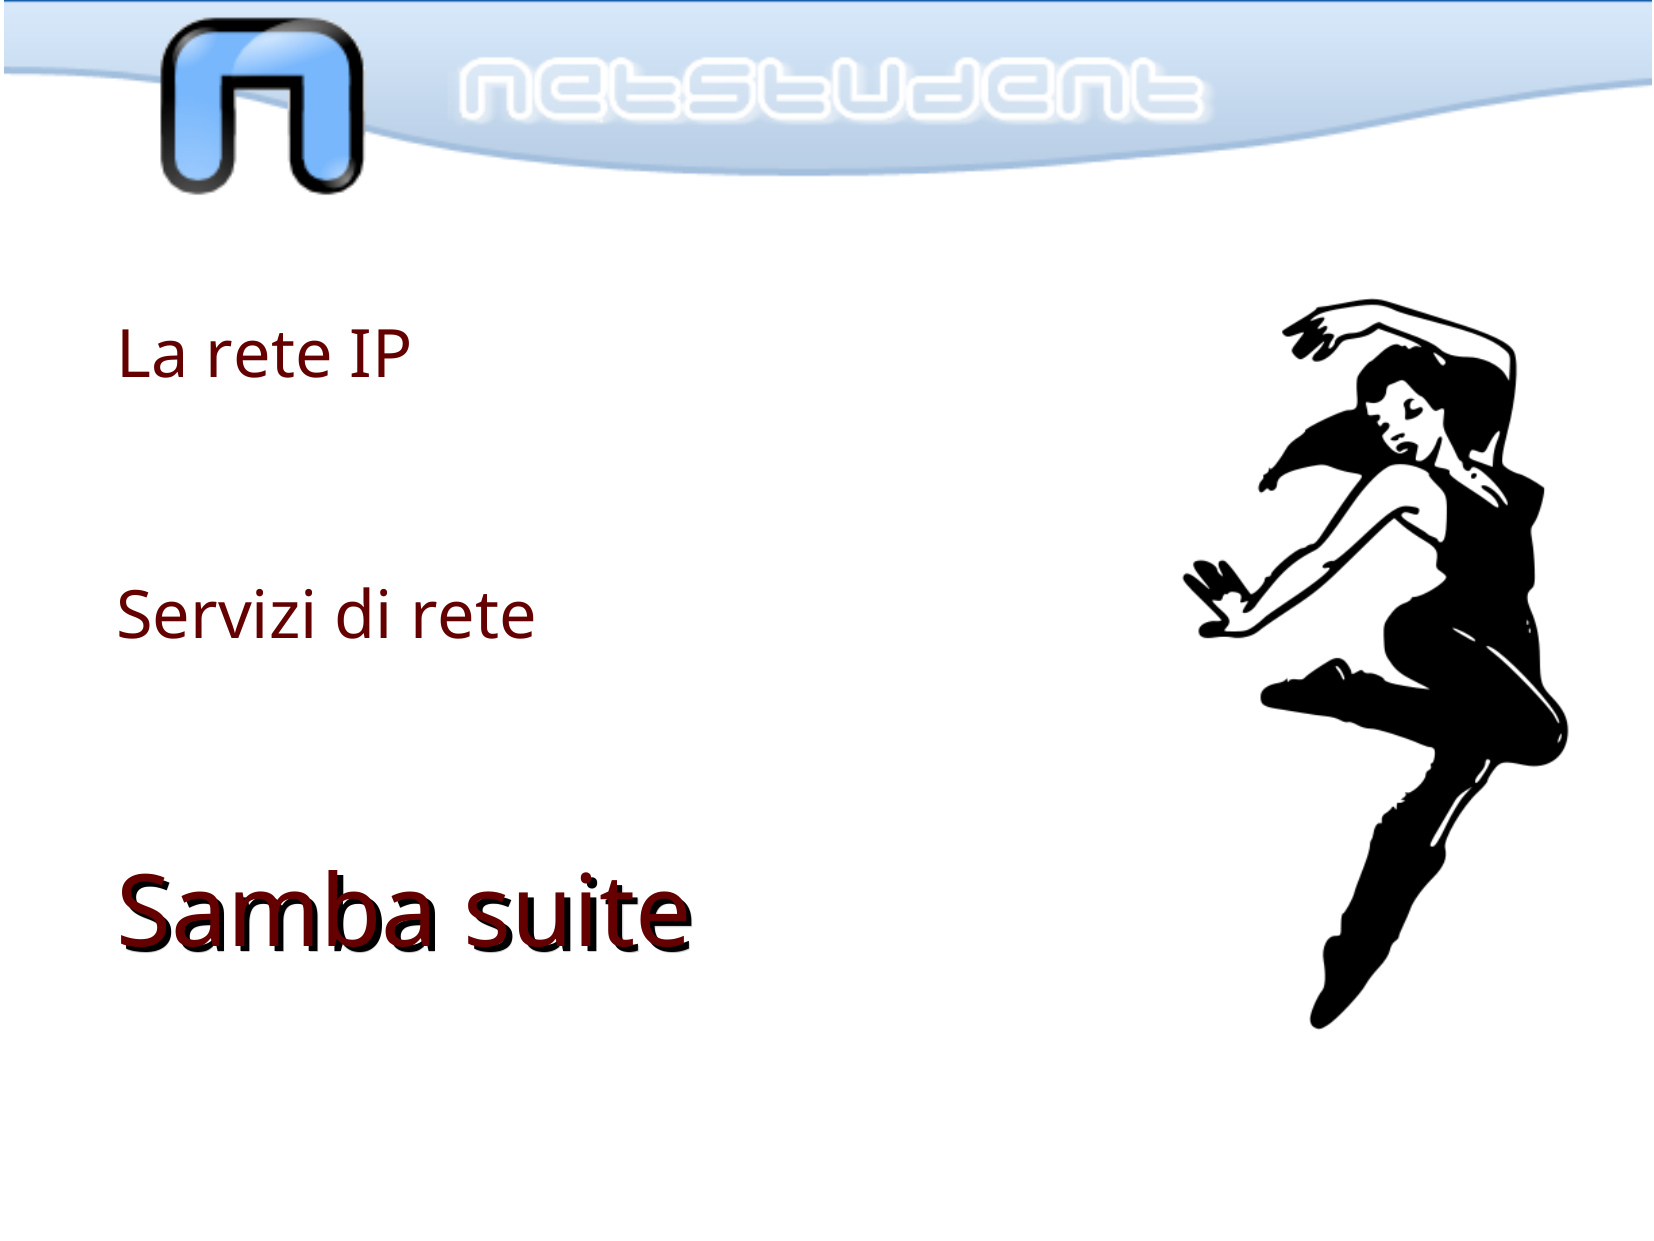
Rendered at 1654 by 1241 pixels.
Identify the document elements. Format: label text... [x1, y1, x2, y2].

title La rete IP Servizi di rete Samba suite [110, 348, 1211, 934]
picture [0, 0, 1654, 1241]
